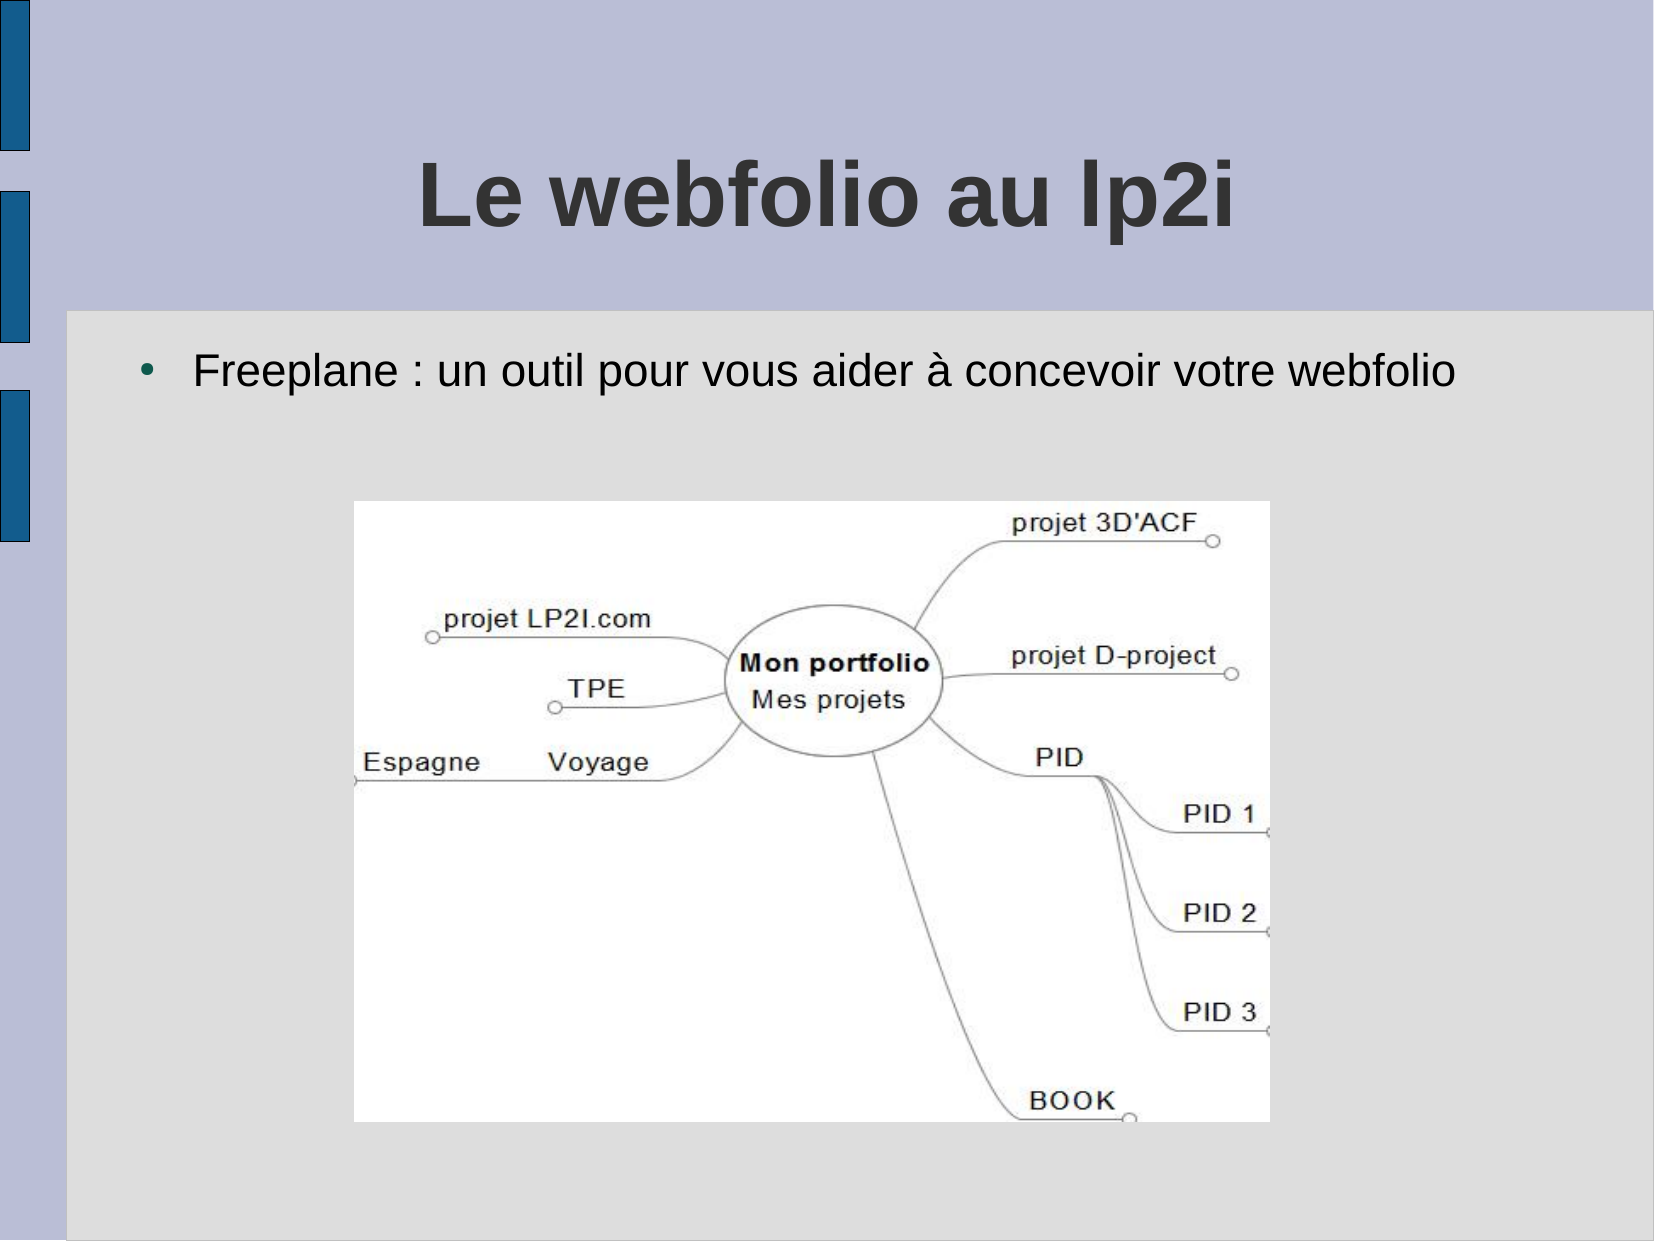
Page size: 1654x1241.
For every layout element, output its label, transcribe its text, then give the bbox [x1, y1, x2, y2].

title Le webfolio au lp2i [121, 91, 1534, 299]
list Freeplane : un outil pour vous aider à concevoir votre webfolio [121, 344, 1534, 1127]
picture [354, 501, 1270, 1123]
